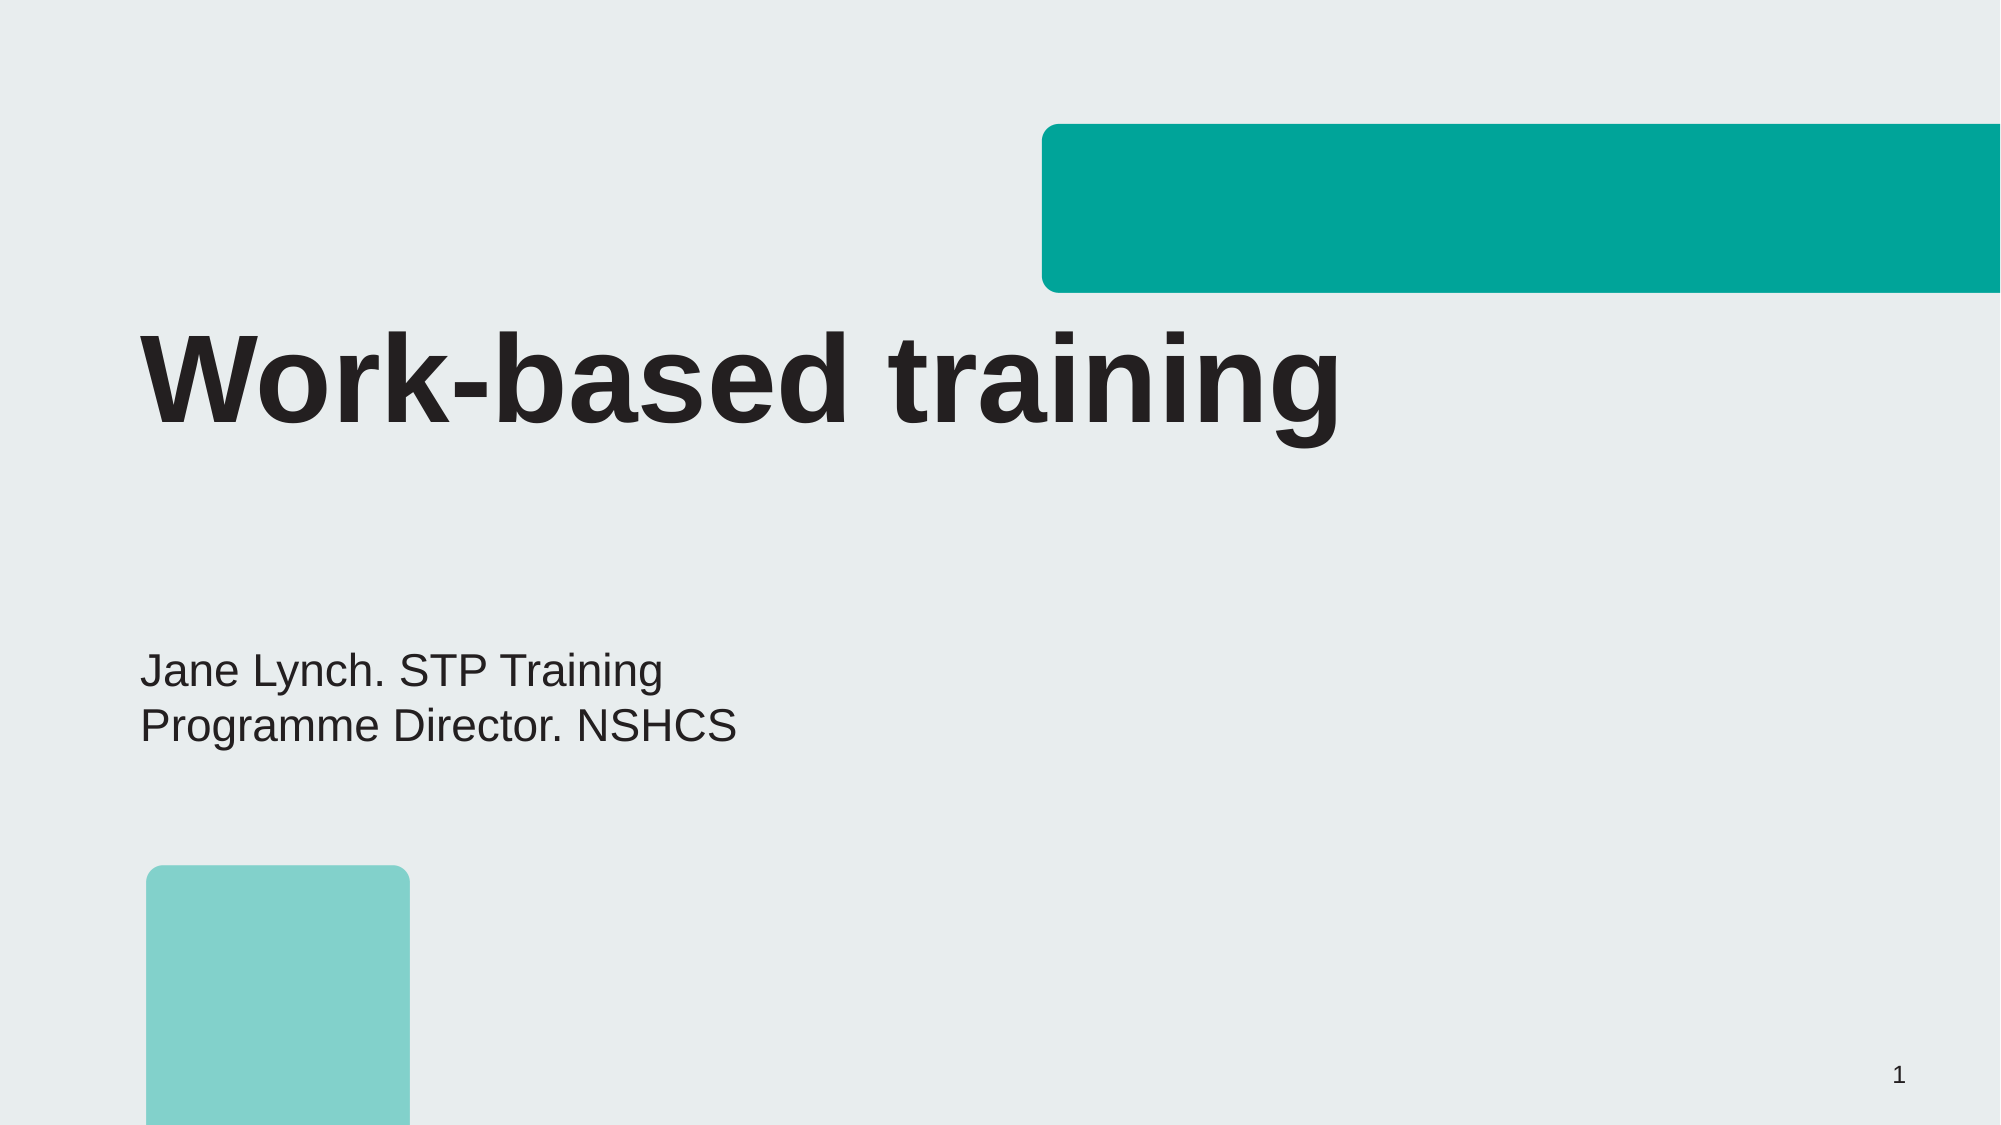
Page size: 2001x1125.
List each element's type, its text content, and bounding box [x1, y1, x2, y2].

list Jane Lynch. STP Training Programme Director. NSHCS [140, 640, 1503, 788]
list Work-based training [140, 314, 1430, 572]
